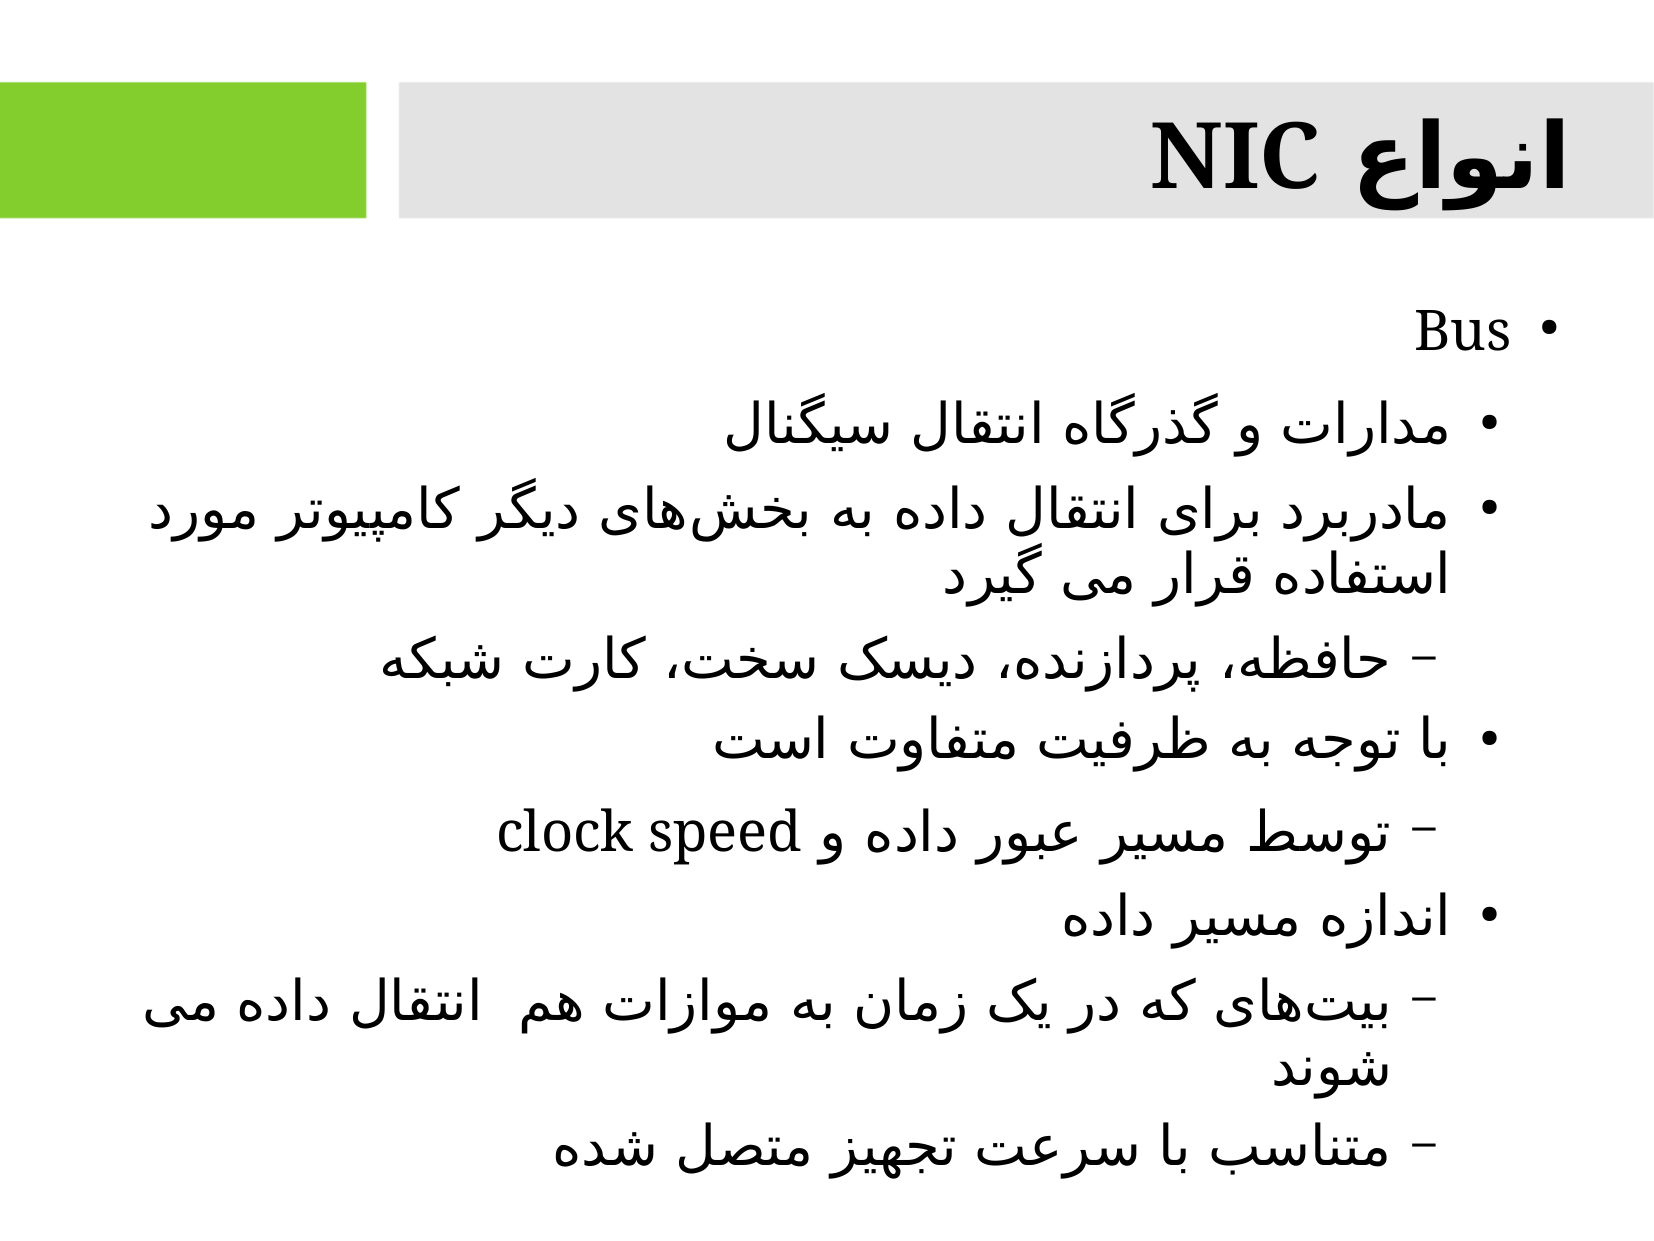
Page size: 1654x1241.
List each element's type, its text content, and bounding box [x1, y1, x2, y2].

picture [0, 0, 1654, 1241]
list Bus مدارات و گذرگاه انتقال سیگنال مادربرد برای انتقال داده به بخش‌های دیگر کامپیوتر مورد استفاده قرار می گیرد حافظه، پردازنده، دیسک سخت، کارت شبکه با توجه به ظرفیت متفاوت است توسط مسیر عبور داده و clock speed اندازه مسیر داده بیت‌های که در یک زمان به موازات هم انتقال داده می شوند متناسب با سرعت تجهیز متصل شده [82, 290, 1571, 1182]
title انواع NIC [82, 49, 1571, 257]
